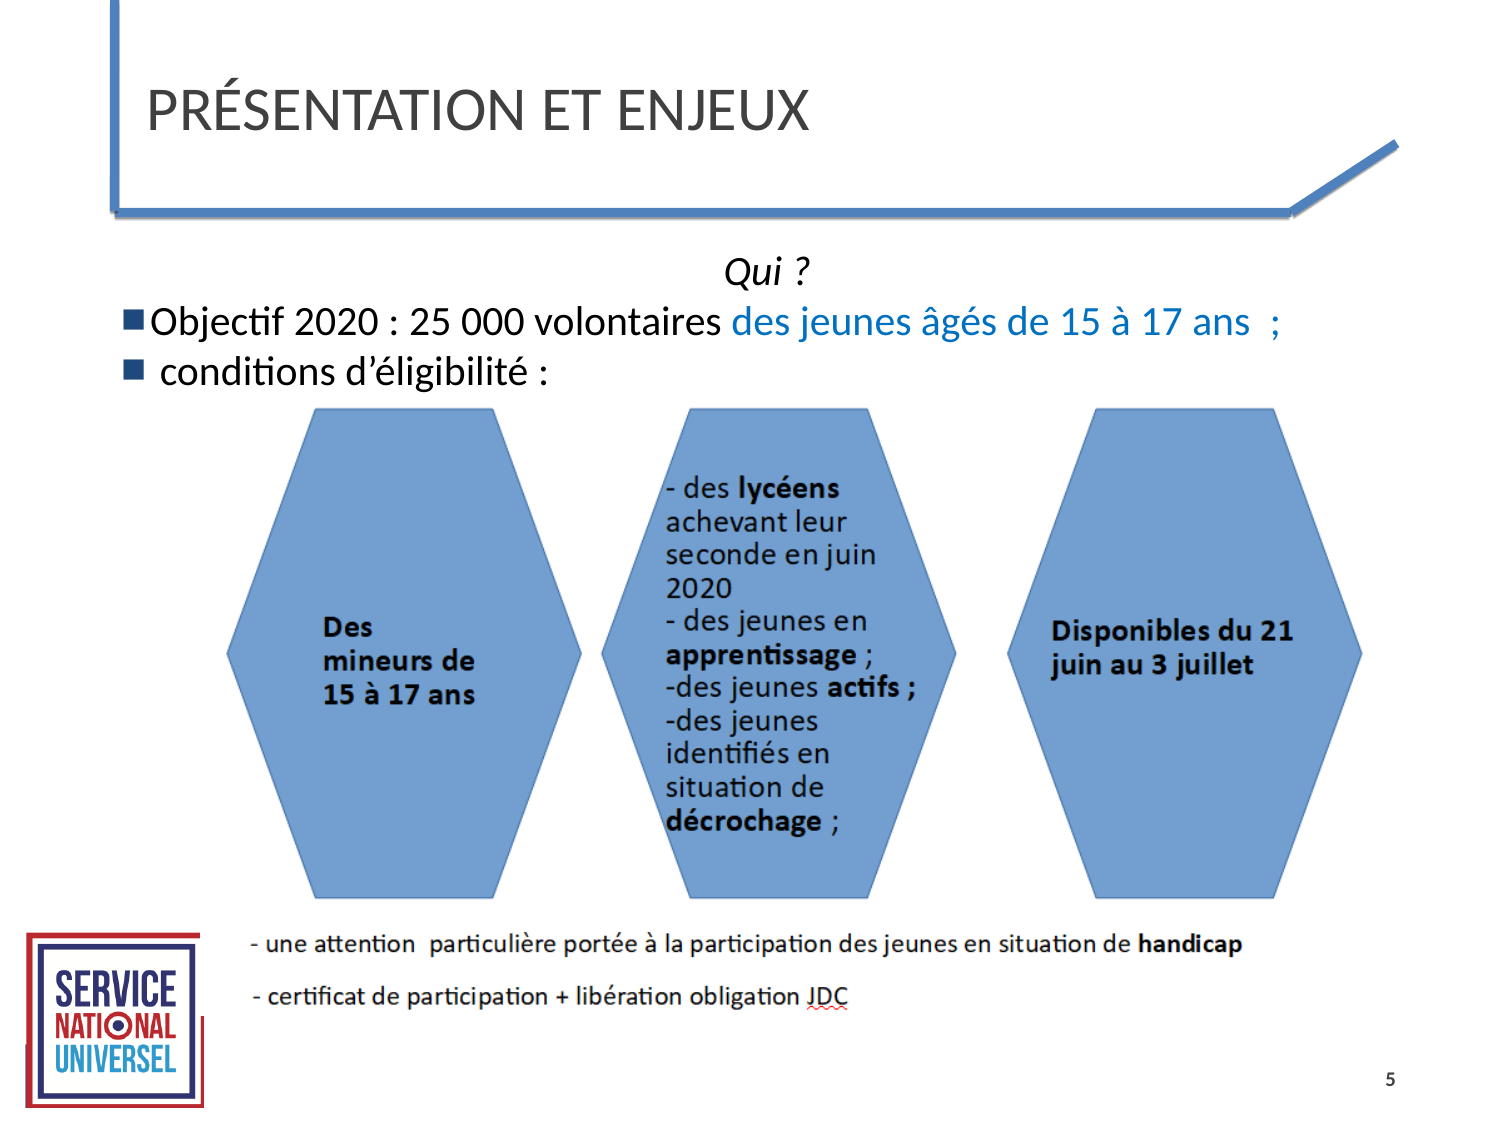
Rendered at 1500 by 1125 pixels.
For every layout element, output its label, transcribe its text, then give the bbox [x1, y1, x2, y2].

text_box Présentation et enjeux [132, 0, 1425, 211]
picture [25, 403, 1383, 1108]
text_box <numéro> [1336, 1048, 1411, 1109]
text_box Qui ? Objectif 2020 : 25 000 volontaires des jeunes âgés de 15 à 17 ans ; conditions d’éligibilité : [106, 236, 1400, 811]
